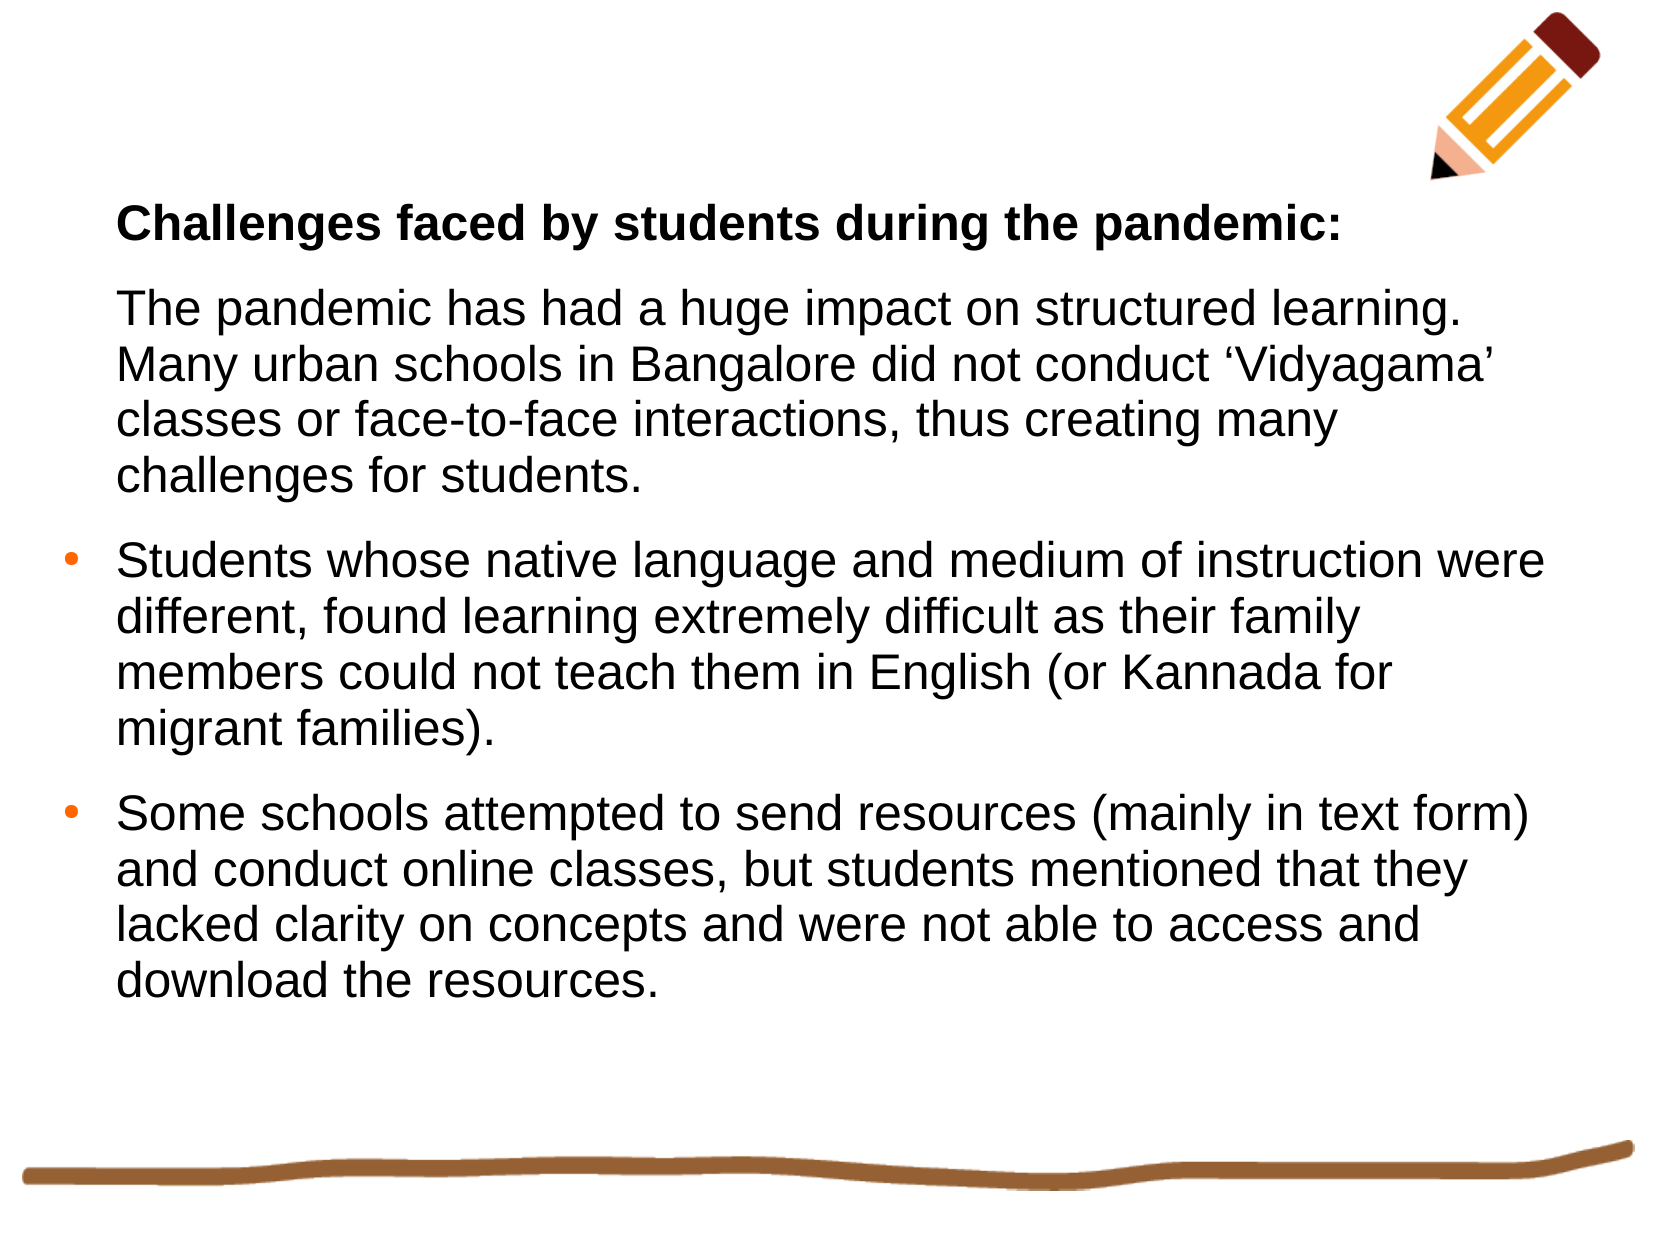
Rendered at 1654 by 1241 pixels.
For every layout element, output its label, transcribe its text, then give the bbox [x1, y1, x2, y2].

picture [1430, 12, 1601, 181]
list Challenges faced by students during the pandemic: The pandemic has had a huge impact on structured learning. Many urban schools in Bangalore did not conduct ‘Vidyagama’ classes or face-to-face interactions, thus creating many challenges for students. Students whose native language and medium of instruction were different, found learning extremely difficult as their family members could not teach them in English (or Kannada for migrant families). Some schools attempted to send resources (mainly in text form) and conduct online classes, but students mentioned that they lacked clarity on concepts and were not able to access and download the resources. [45, 195, 1576, 1111]
picture [22, 1140, 1635, 1191]
